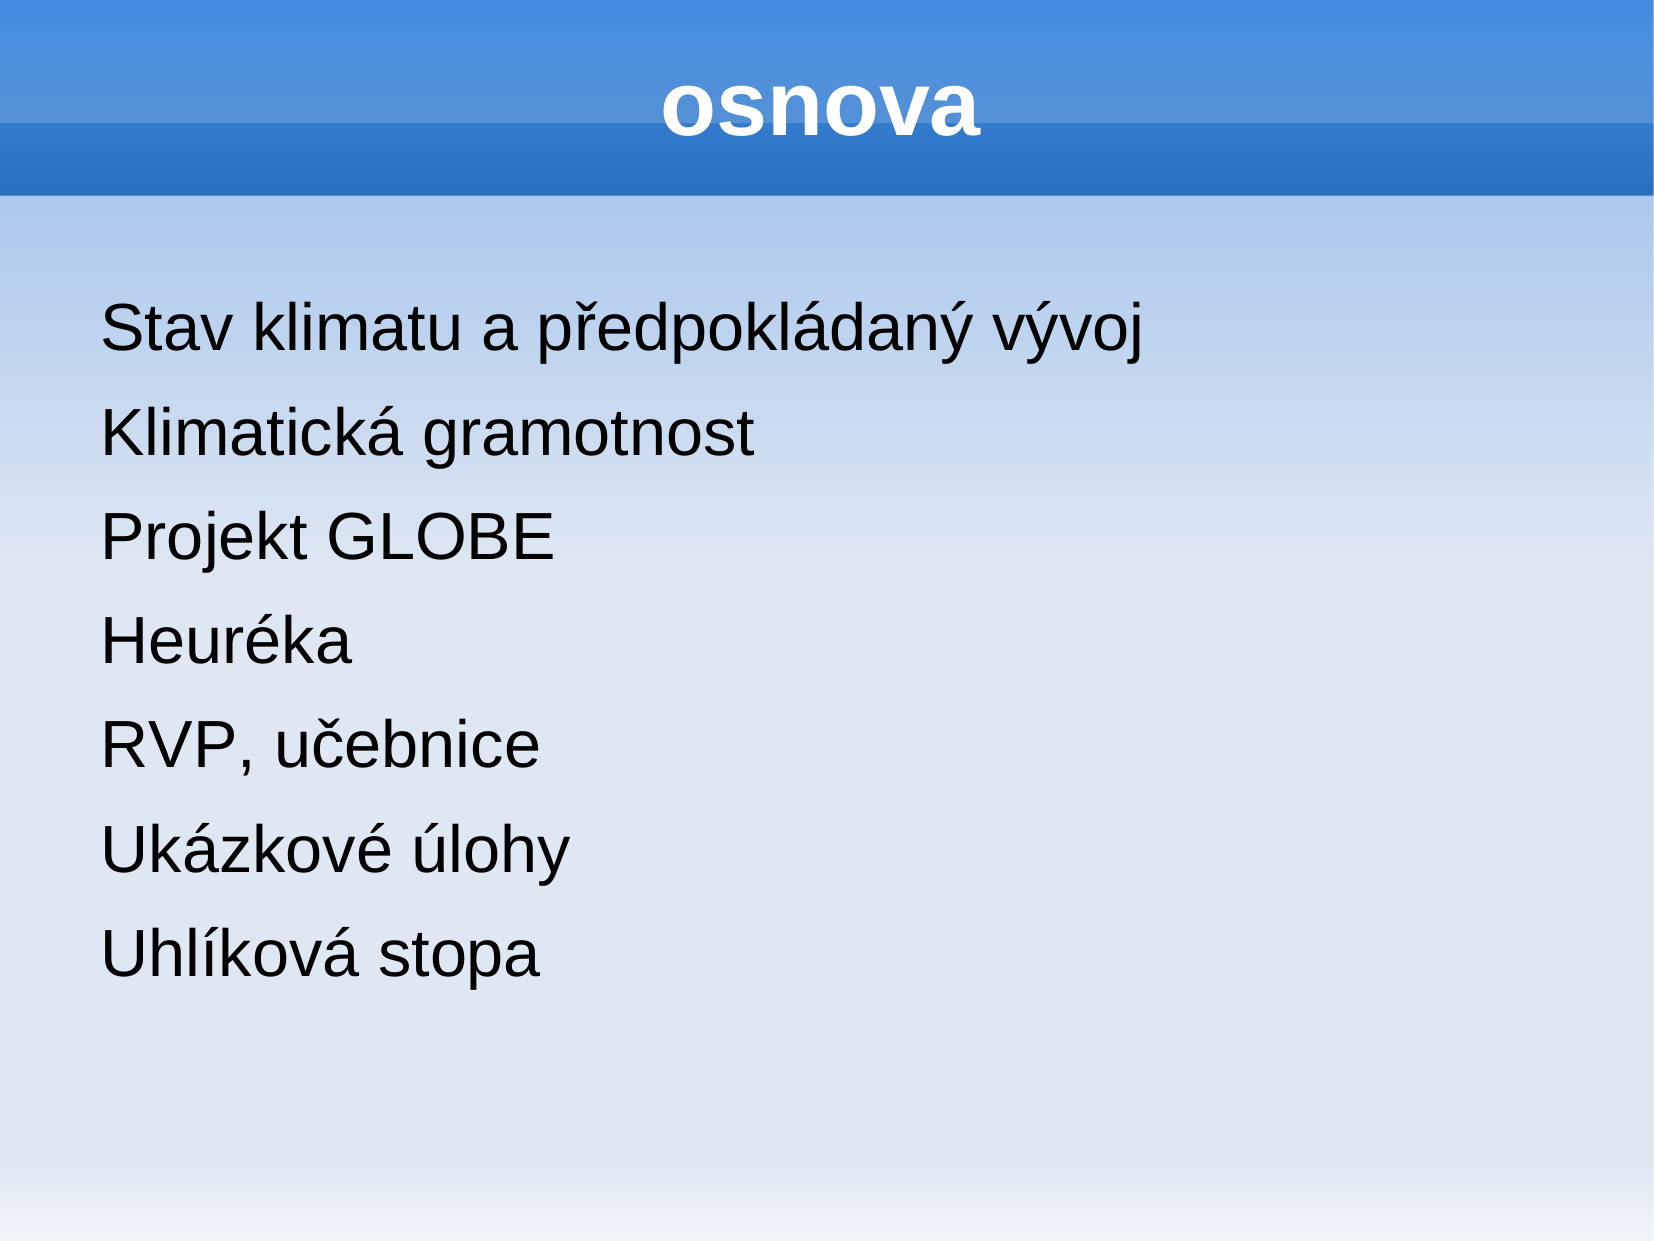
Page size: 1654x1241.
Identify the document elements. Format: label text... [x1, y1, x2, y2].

picture [0, 0, 1654, 1241]
title osnova [76, 7, 1565, 200]
list Stav klimatu a předpokládaný vývoj Klimatická gramotnost Projekt GLOBE Heuréka RVP, učebnice Ukázkové úlohy Uhlíková stopa [82, 290, 1571, 1094]
